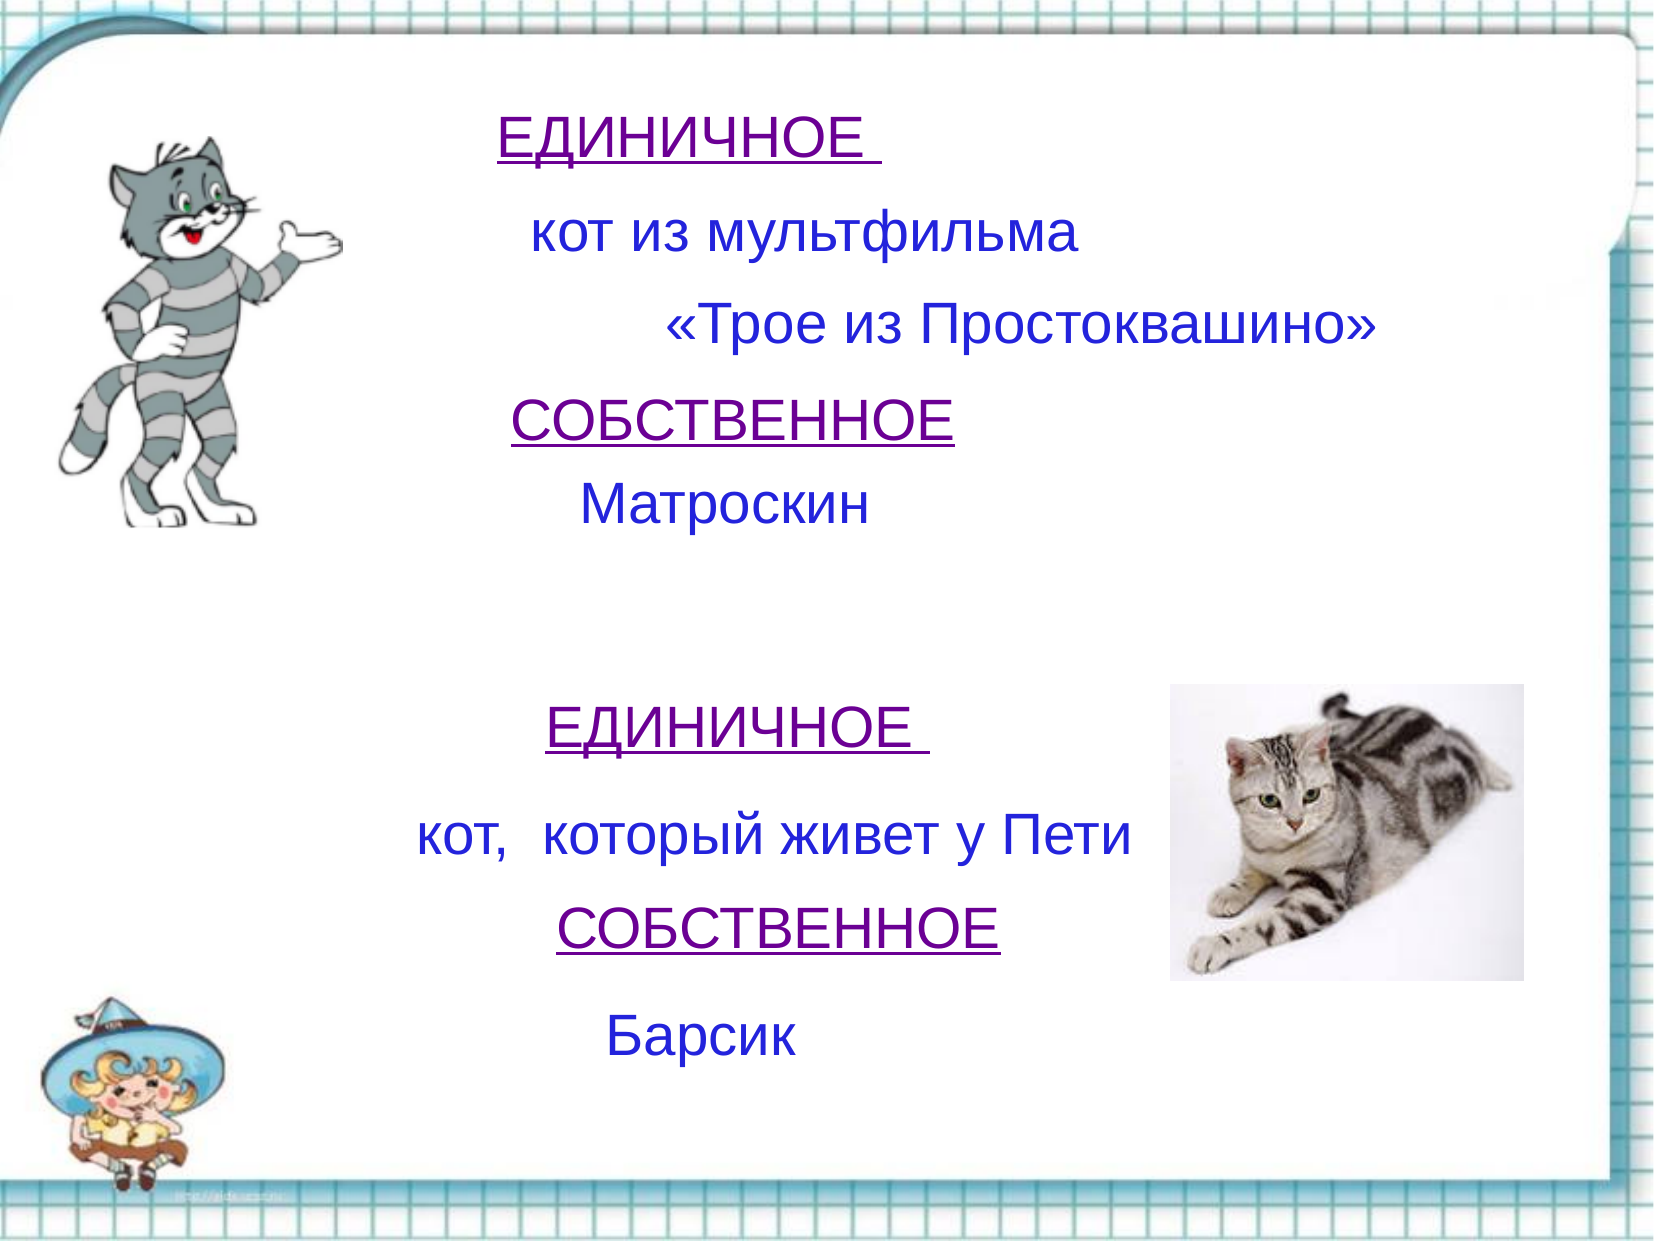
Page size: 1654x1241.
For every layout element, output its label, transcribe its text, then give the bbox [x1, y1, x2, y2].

text_box ЕДИНИЧНОЕ [482, 97, 897, 177]
text_box Матроскин [564, 463, 887, 544]
text_box кот из мультфильма [516, 191, 1111, 272]
text_box «Трое из Простоквашино» [650, 283, 1394, 364]
text_box СОБСТВЕННОЕ [496, 380, 971, 461]
text_box Барсик [590, 994, 811, 1075]
text_box СОБСТВЕННОЕ [541, 888, 1016, 969]
text_box ЕДИНИЧНОЕ [530, 687, 945, 768]
text_box кот, который живет у Пети [401, 794, 1149, 874]
picture [0, 0, 1654, 1241]
